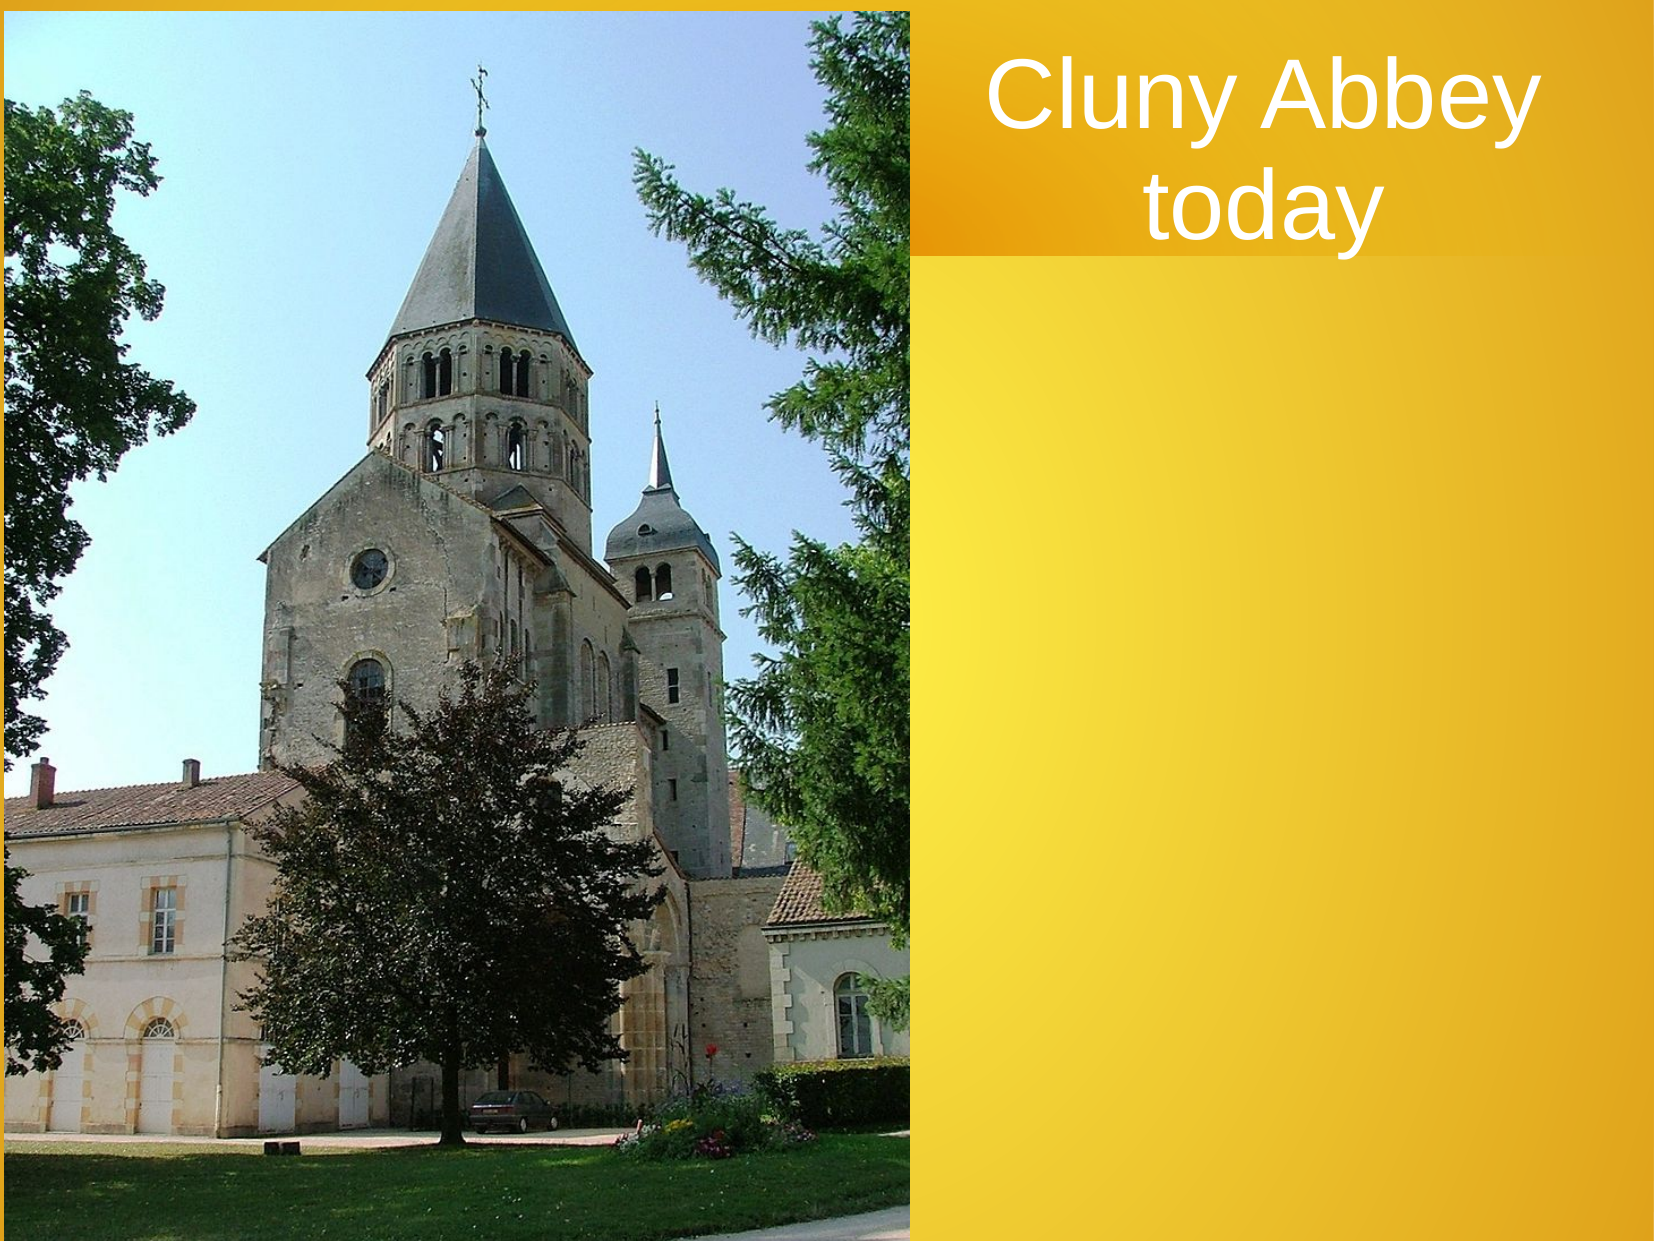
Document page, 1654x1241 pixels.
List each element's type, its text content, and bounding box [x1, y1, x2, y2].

picture [4, 11, 910, 1241]
title Cluny Abbey today [956, 38, 1571, 261]
